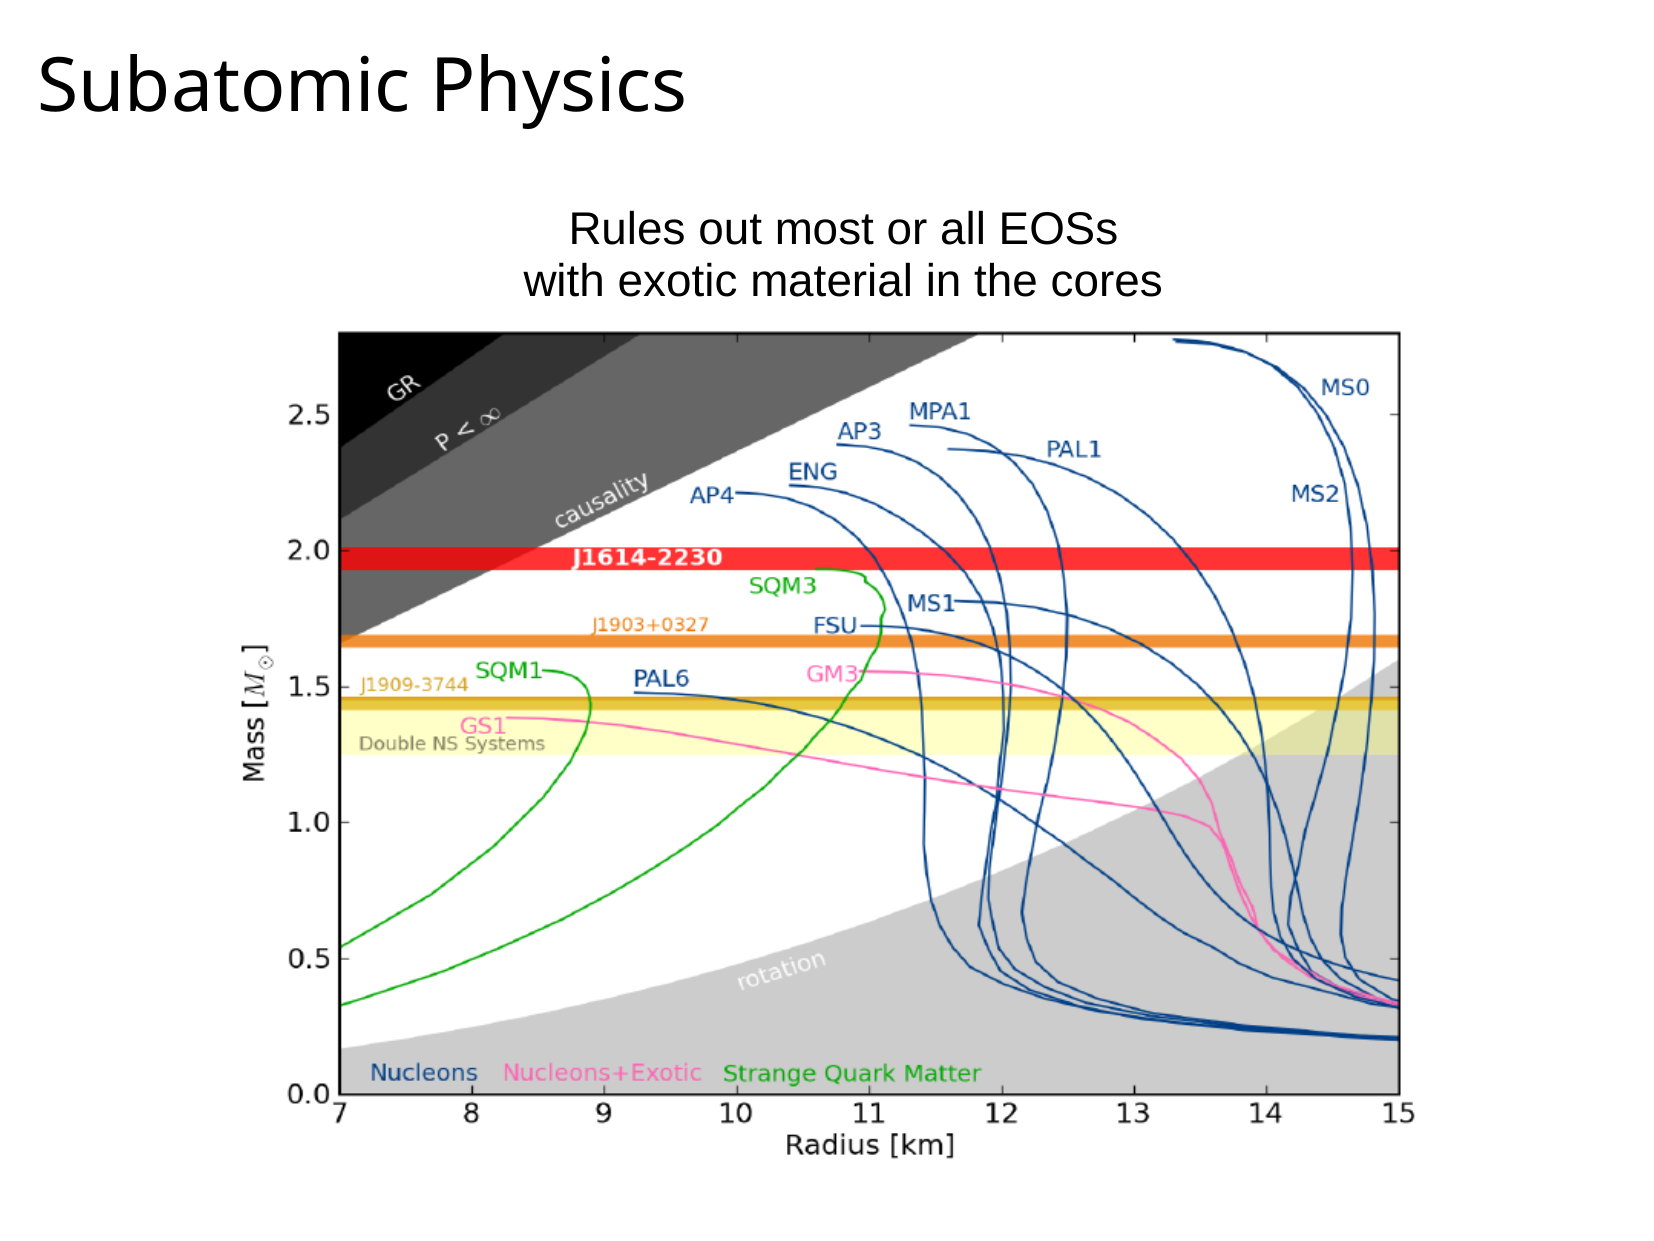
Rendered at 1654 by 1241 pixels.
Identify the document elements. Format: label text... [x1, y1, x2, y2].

picture [205, 320, 1459, 1179]
text_box Rules out most or all EOSs with exotic material in the cores [421, 195, 1267, 313]
title Subatomic Physics [37, 17, 1614, 147]
